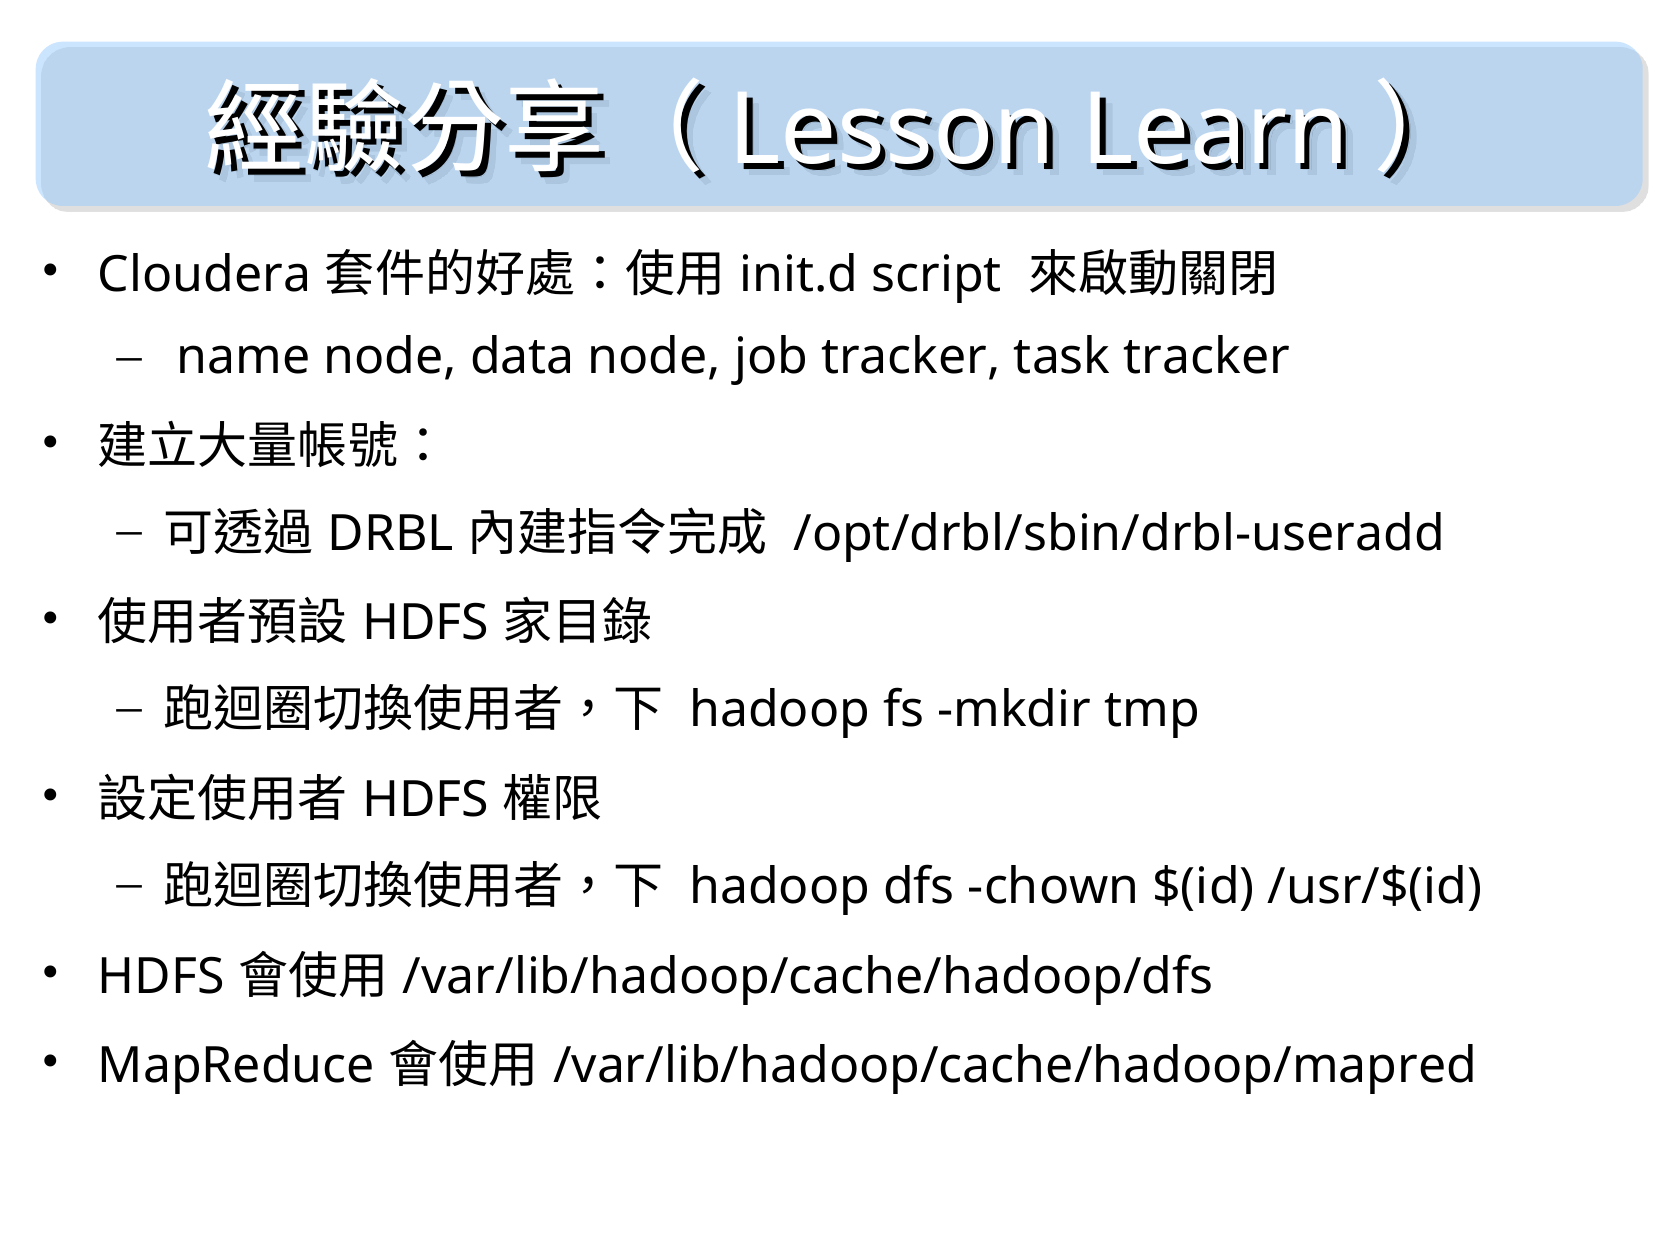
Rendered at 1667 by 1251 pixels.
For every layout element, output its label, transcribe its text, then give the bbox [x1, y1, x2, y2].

text_box 經驗分享（Lesson Learn） [35, 41, 1643, 206]
list Cloudera套件的好處：使用init.d script 來啟動關閉 name node, data node, job tracker, task tracker 建立大量帳號： 可透過DRBL內建指令完成 /opt/drbl/sbin/drbl-useradd 使用者預設HDFS家目錄 跑迴圈切換使用者，下 hadoop fs -mkdir tmp 設定使用者HDFS權限 跑迴圈切換使用者，下 hadoop dfs -chown $(id) /usr/$(id) HDFS會使用/var/lib/hadoop/cache/hadoop/dfs MapReduce會使用/var/lib/hadoop/cache/hadoop/mapred [41, 233, 1637, 1065]
